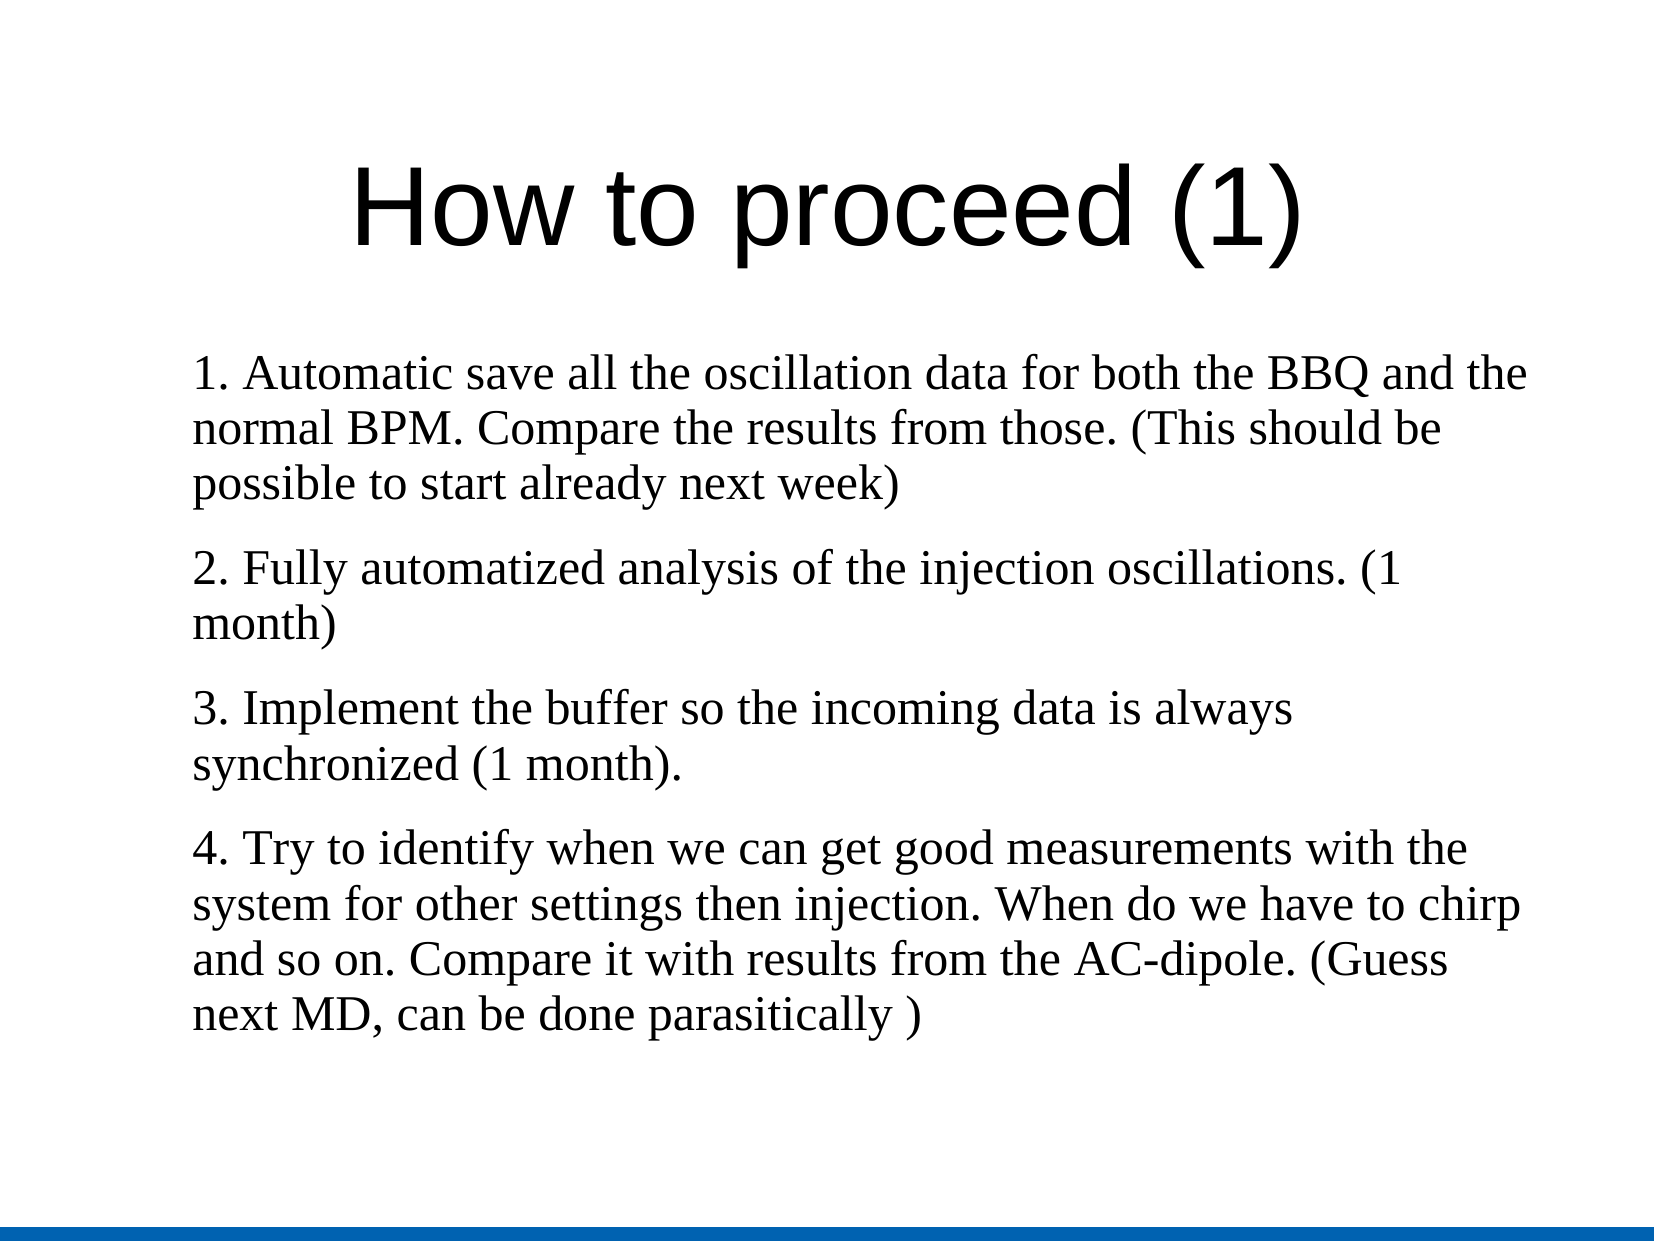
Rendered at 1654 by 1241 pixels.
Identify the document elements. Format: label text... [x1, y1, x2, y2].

title How to proceed (1) [121, 110, 1534, 303]
list 1. Automatic save all the oscillation data for both the BBQ and the normal BPM. Compare the results from those. (This should be possible to start already next week) 2. Fully automatized analysis of the injection oscillations. (1 month) 3. Implement the buffer so the incoming data is always synchronized (1 month). 4. Try to identify when we can get good measurements with the system for other settings then injection. When do we have to chirp and so on. Compare it with results from the AC-dipole. (Guess next MD, can be done parasitically ) [121, 344, 1534, 1241]
